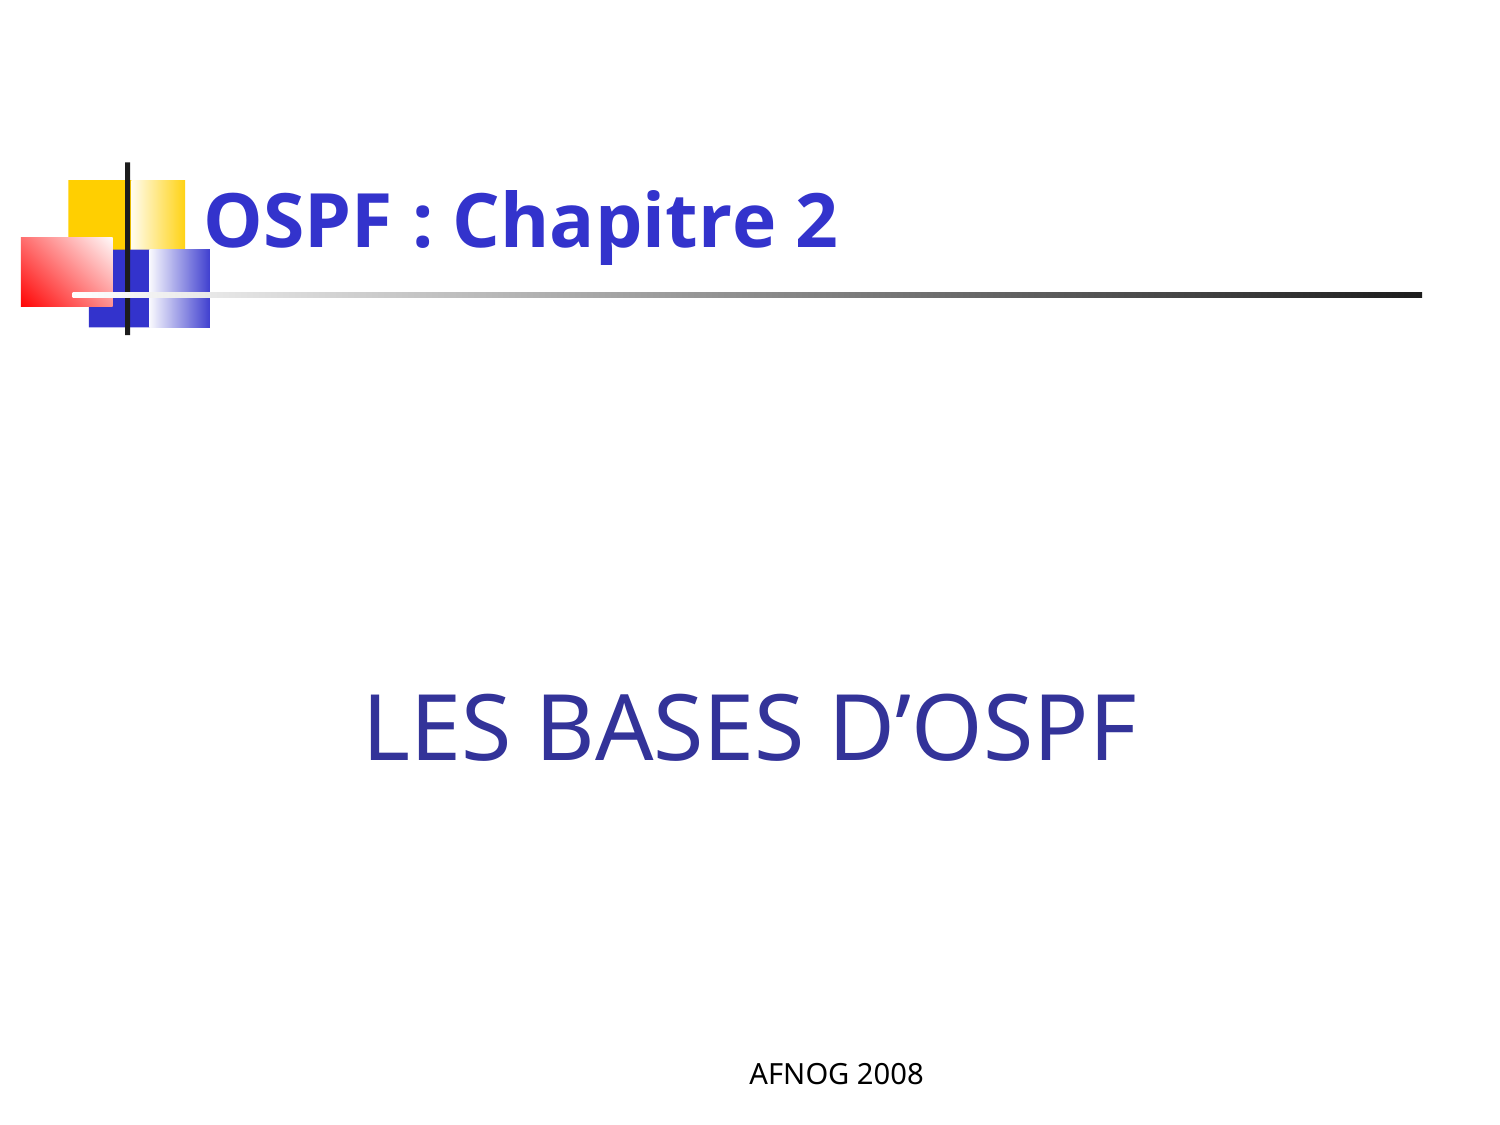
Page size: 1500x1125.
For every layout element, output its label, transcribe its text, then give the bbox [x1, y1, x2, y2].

title OSPF : Chapitre 2 [188, 35, 1468, 276]
text_box AFNOG 2008 [599, 1043, 1074, 1099]
list LES BASES D’OSPF [112, 349, 1388, 1043]
